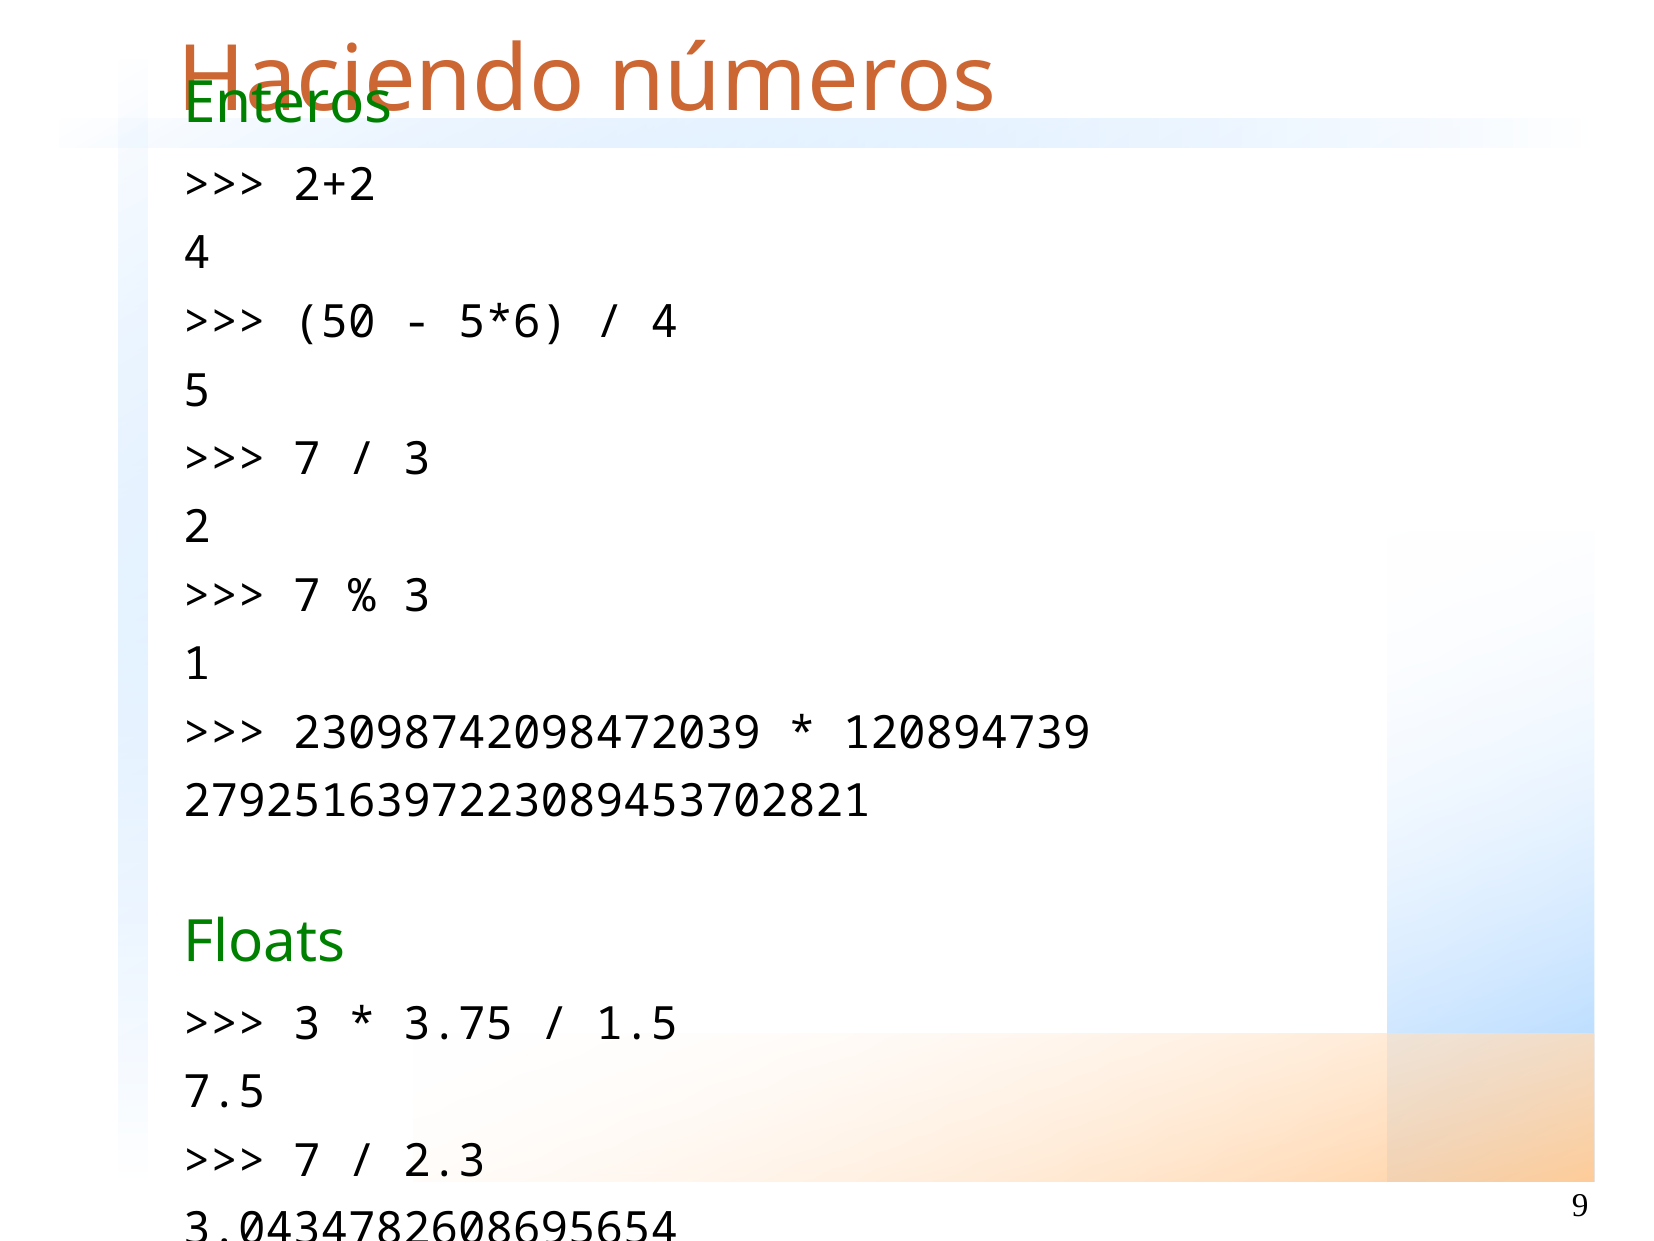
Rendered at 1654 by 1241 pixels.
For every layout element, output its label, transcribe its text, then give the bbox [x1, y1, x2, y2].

text_box Enteros >>> 2+2 4 >>> (50 - 5*6) / 4 5 >>> 7 / 3 2 >>> 7 % 3 1 >>> 23098742098472039 * 120894739 2792516397223089453702821 Floats >>> 3 * 3.75 / 1.5 7.5 >>> 7 / 2.3 3.0434782608695654 [147, 147, 1595, 1171]
title Haciendo números [177, 0, 1595, 147]
